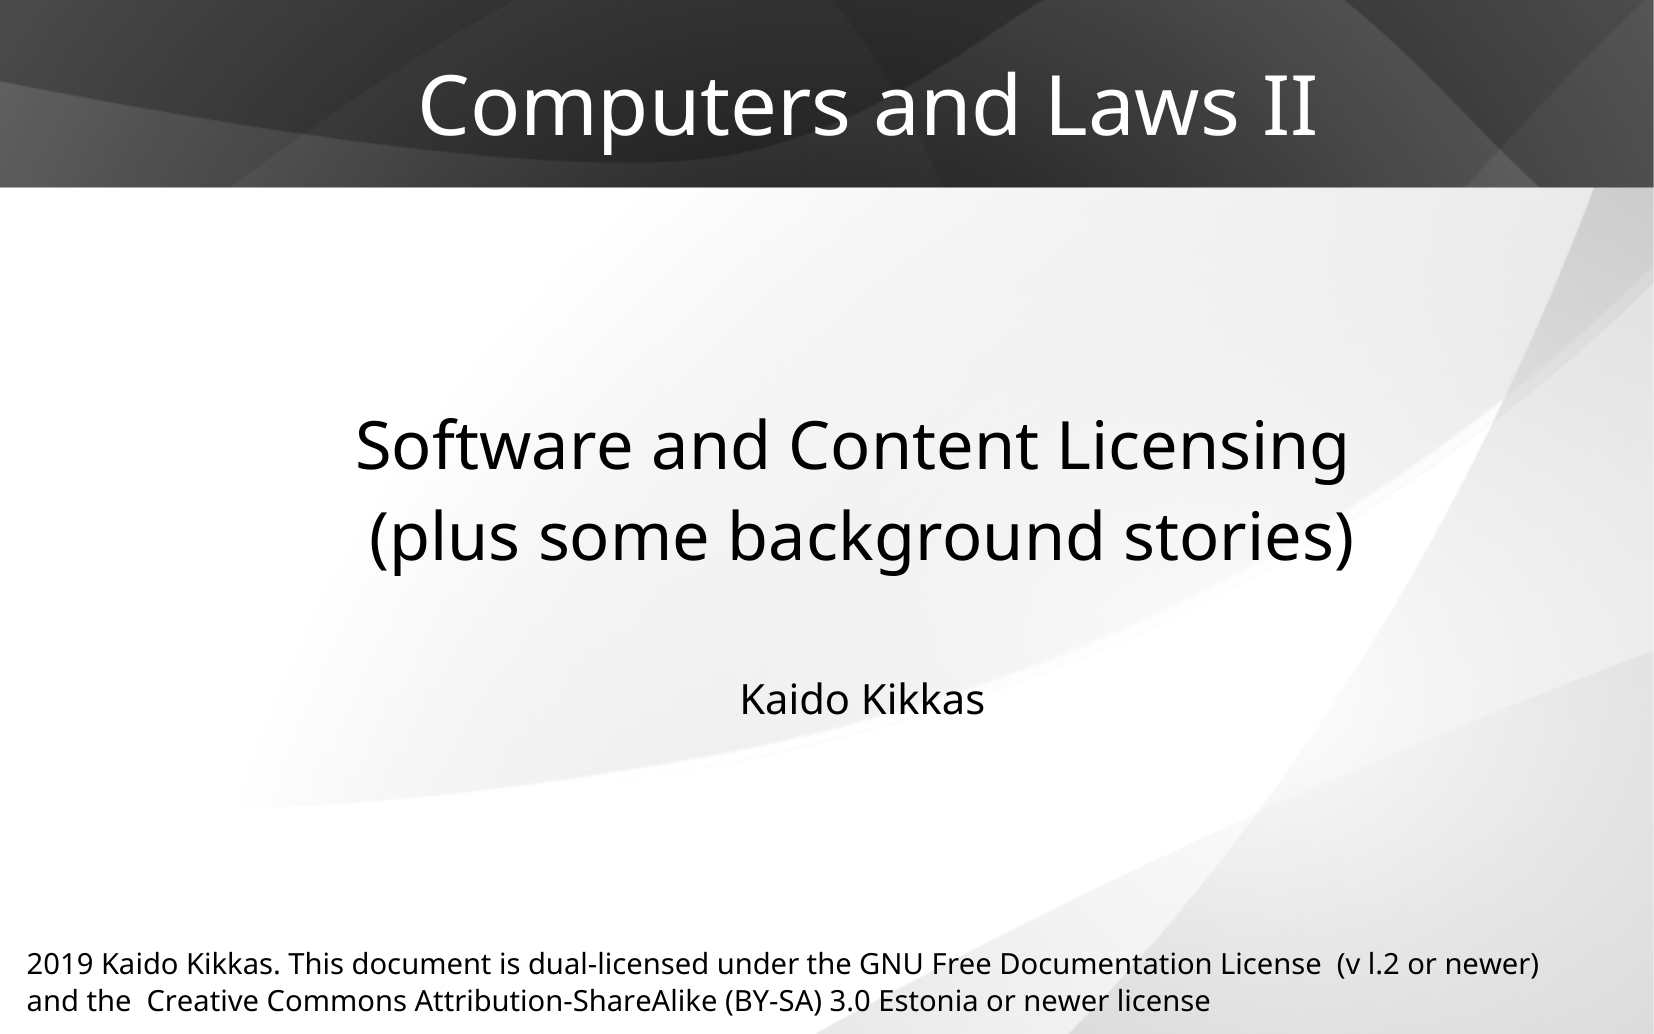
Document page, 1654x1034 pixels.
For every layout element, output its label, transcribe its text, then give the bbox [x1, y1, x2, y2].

title Computers and Laws II [124, 0, 1613, 208]
subtitle Software and Content Licensing (plus some background stories) Kaido Kikkas [187, 225, 1538, 901]
text_box 2019 Kaido Kikkas. This document is dual-licensed under the GNU Free Documentation License (v l.2 or newer) and the Creative Commons Attribution-ShareAlike (BY-SA) 3.0 Estonia or newer license [11, 937, 1613, 1028]
picture [0, 0, 1654, 1034]
